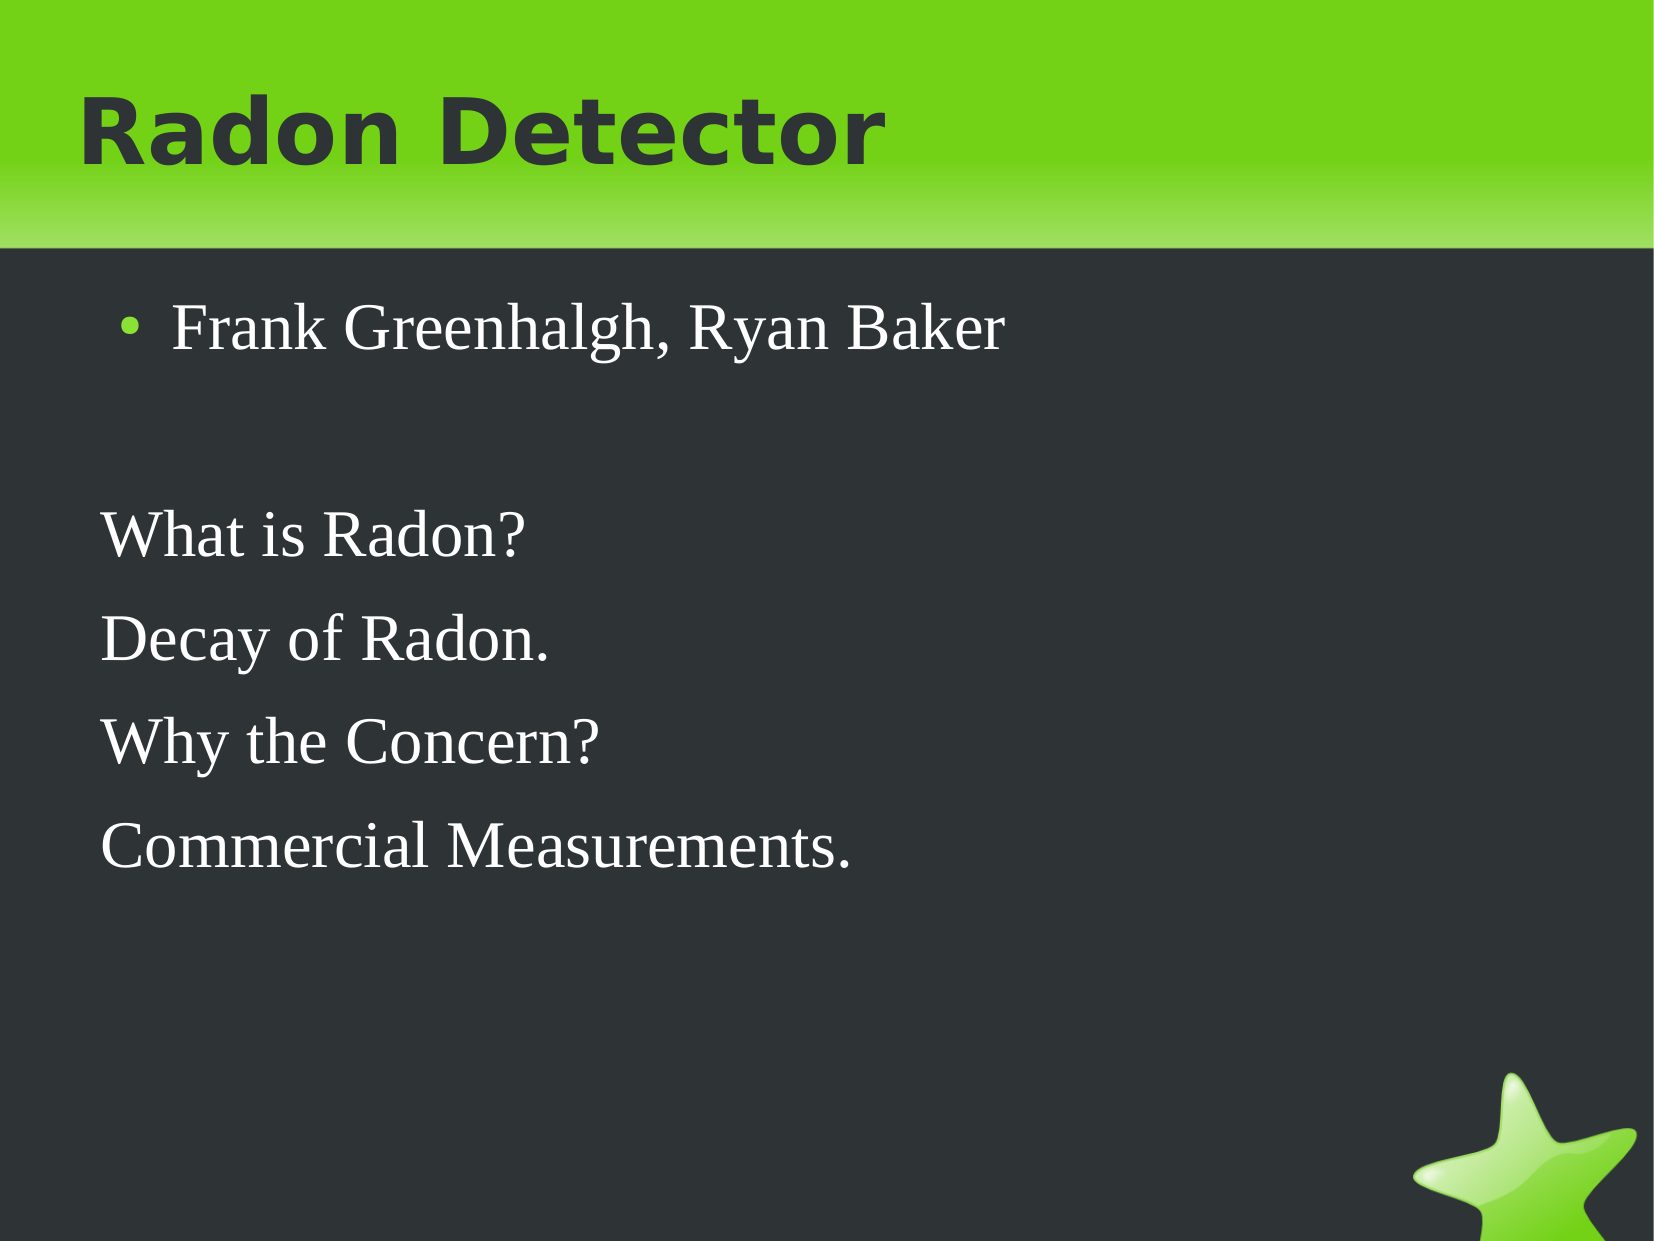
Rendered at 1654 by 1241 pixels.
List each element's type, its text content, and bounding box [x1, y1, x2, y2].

picture [0, 0, 1654, 1241]
title Radon Detector [76, 36, 1565, 229]
list Frank Greenhalgh, Ryan Baker What is Radon? Decay of Radon. Why the Concern? Commercial Measurements. [82, 290, 1571, 1094]
